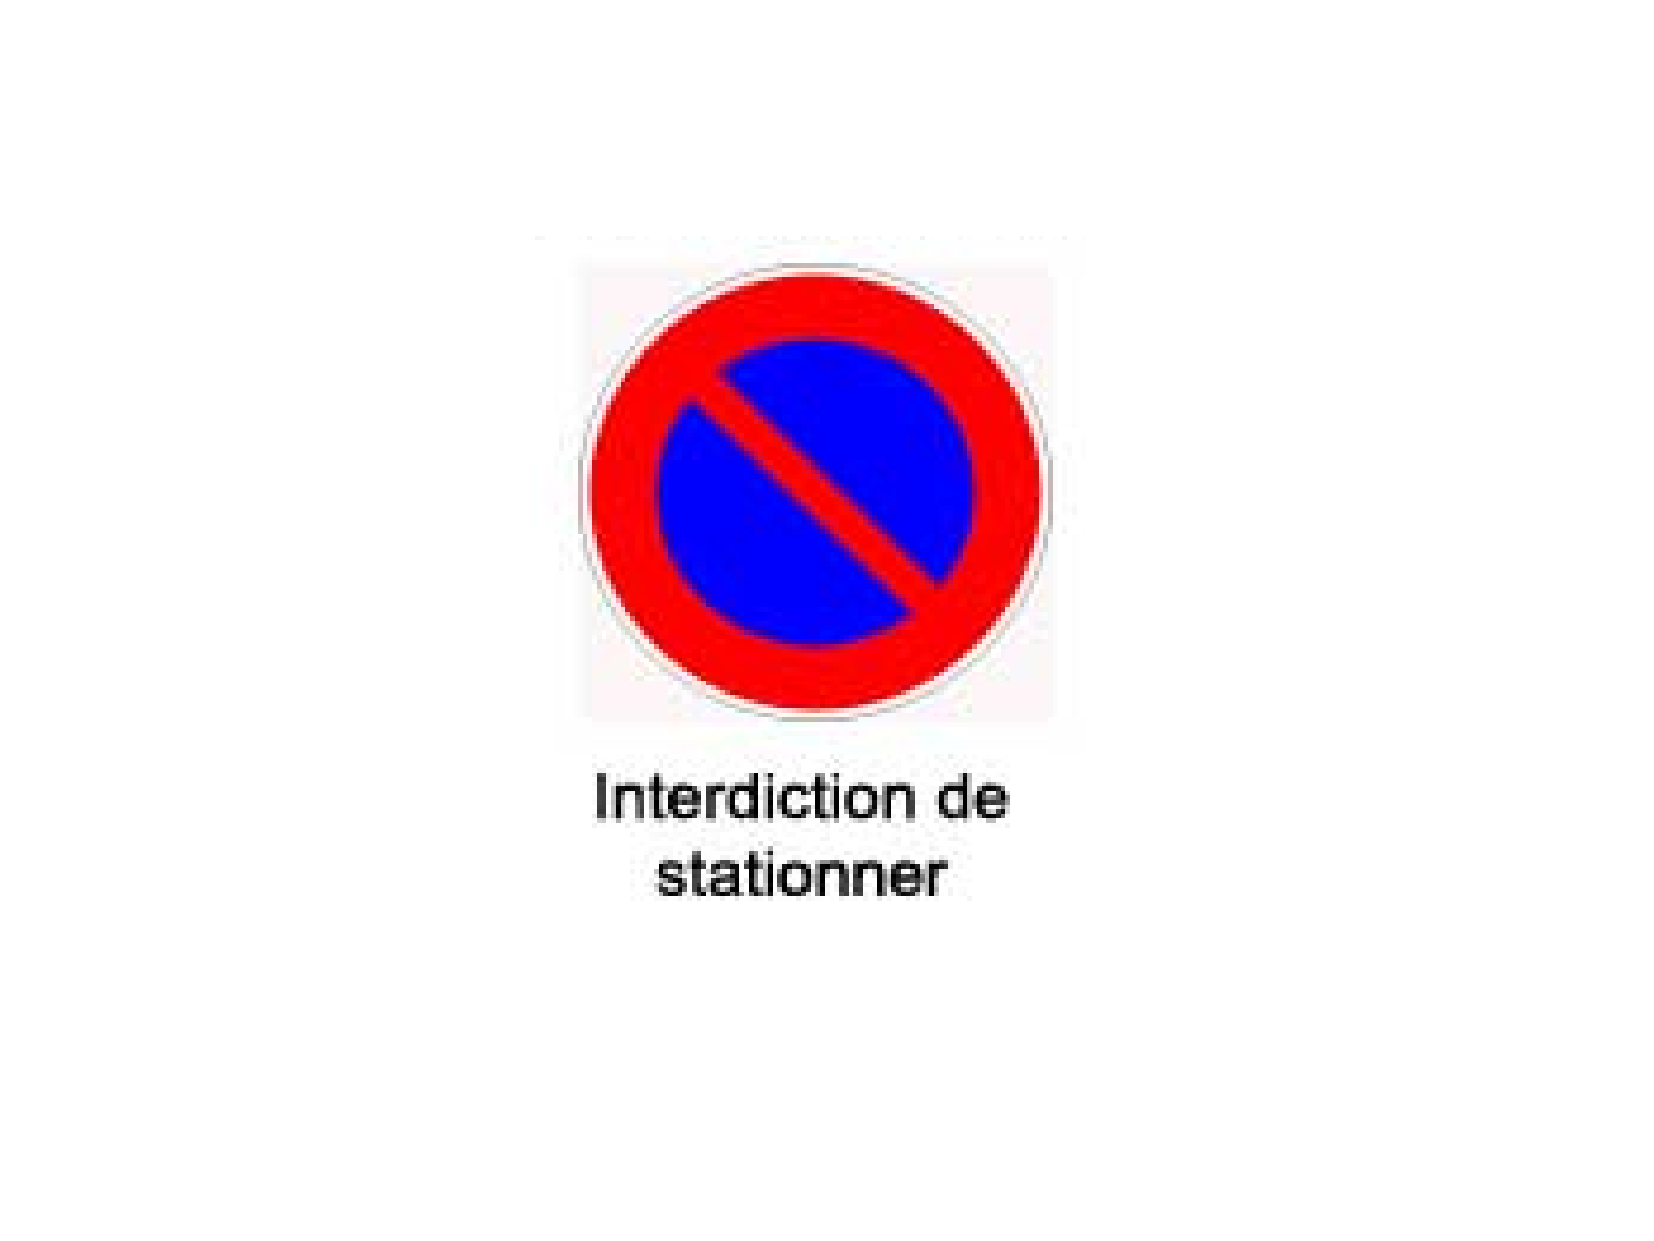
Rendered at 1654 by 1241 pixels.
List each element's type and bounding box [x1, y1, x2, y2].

picture [531, 236, 1134, 975]
